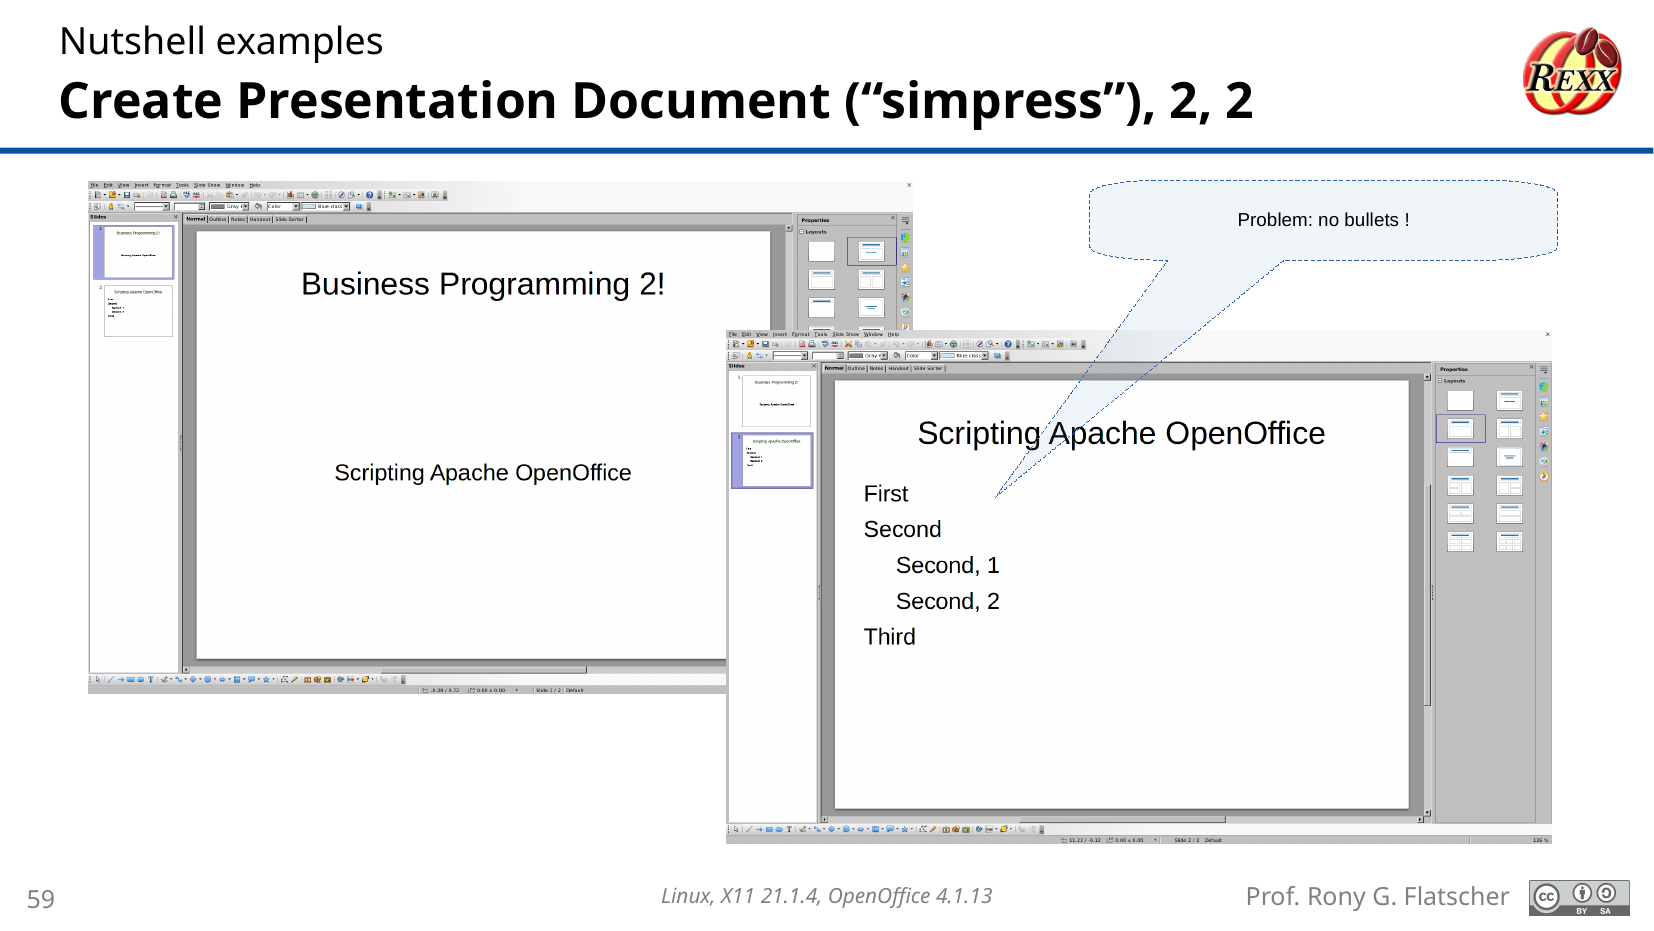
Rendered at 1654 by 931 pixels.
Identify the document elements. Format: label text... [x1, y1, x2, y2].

title Nutshell examples Create Presentation Document (“simpress”), 2, 2 [0, 0, 1625, 148]
picture [88, 181, 1552, 844]
text_box Problem: no bullets ! [995, 180, 1558, 498]
text_box Linux, X11 21.1.4, OpenOffice 4.1.13 [0, 874, 1654, 922]
